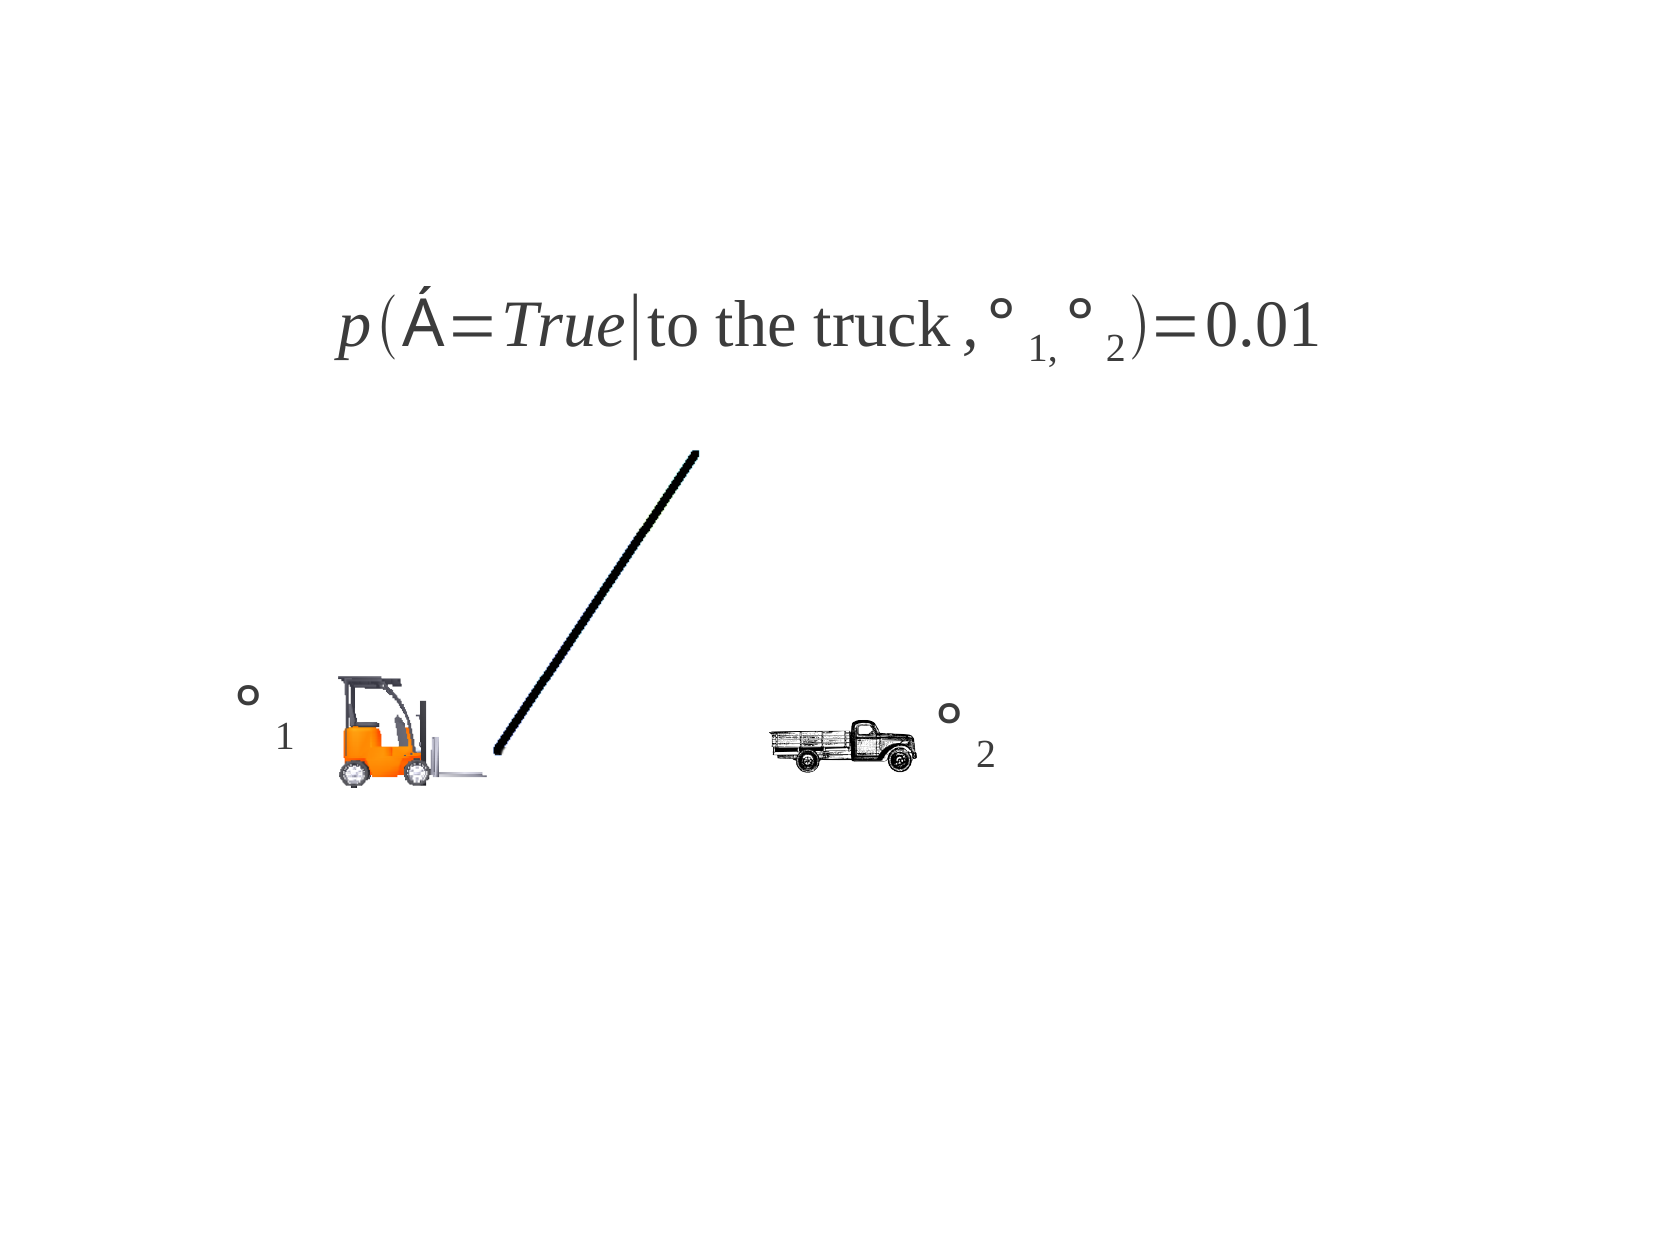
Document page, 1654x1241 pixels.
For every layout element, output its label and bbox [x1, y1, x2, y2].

chart [928, 692, 1002, 777]
picture [337, 414, 1164, 1090]
chart [324, 286, 1329, 371]
chart [226, 675, 301, 759]
